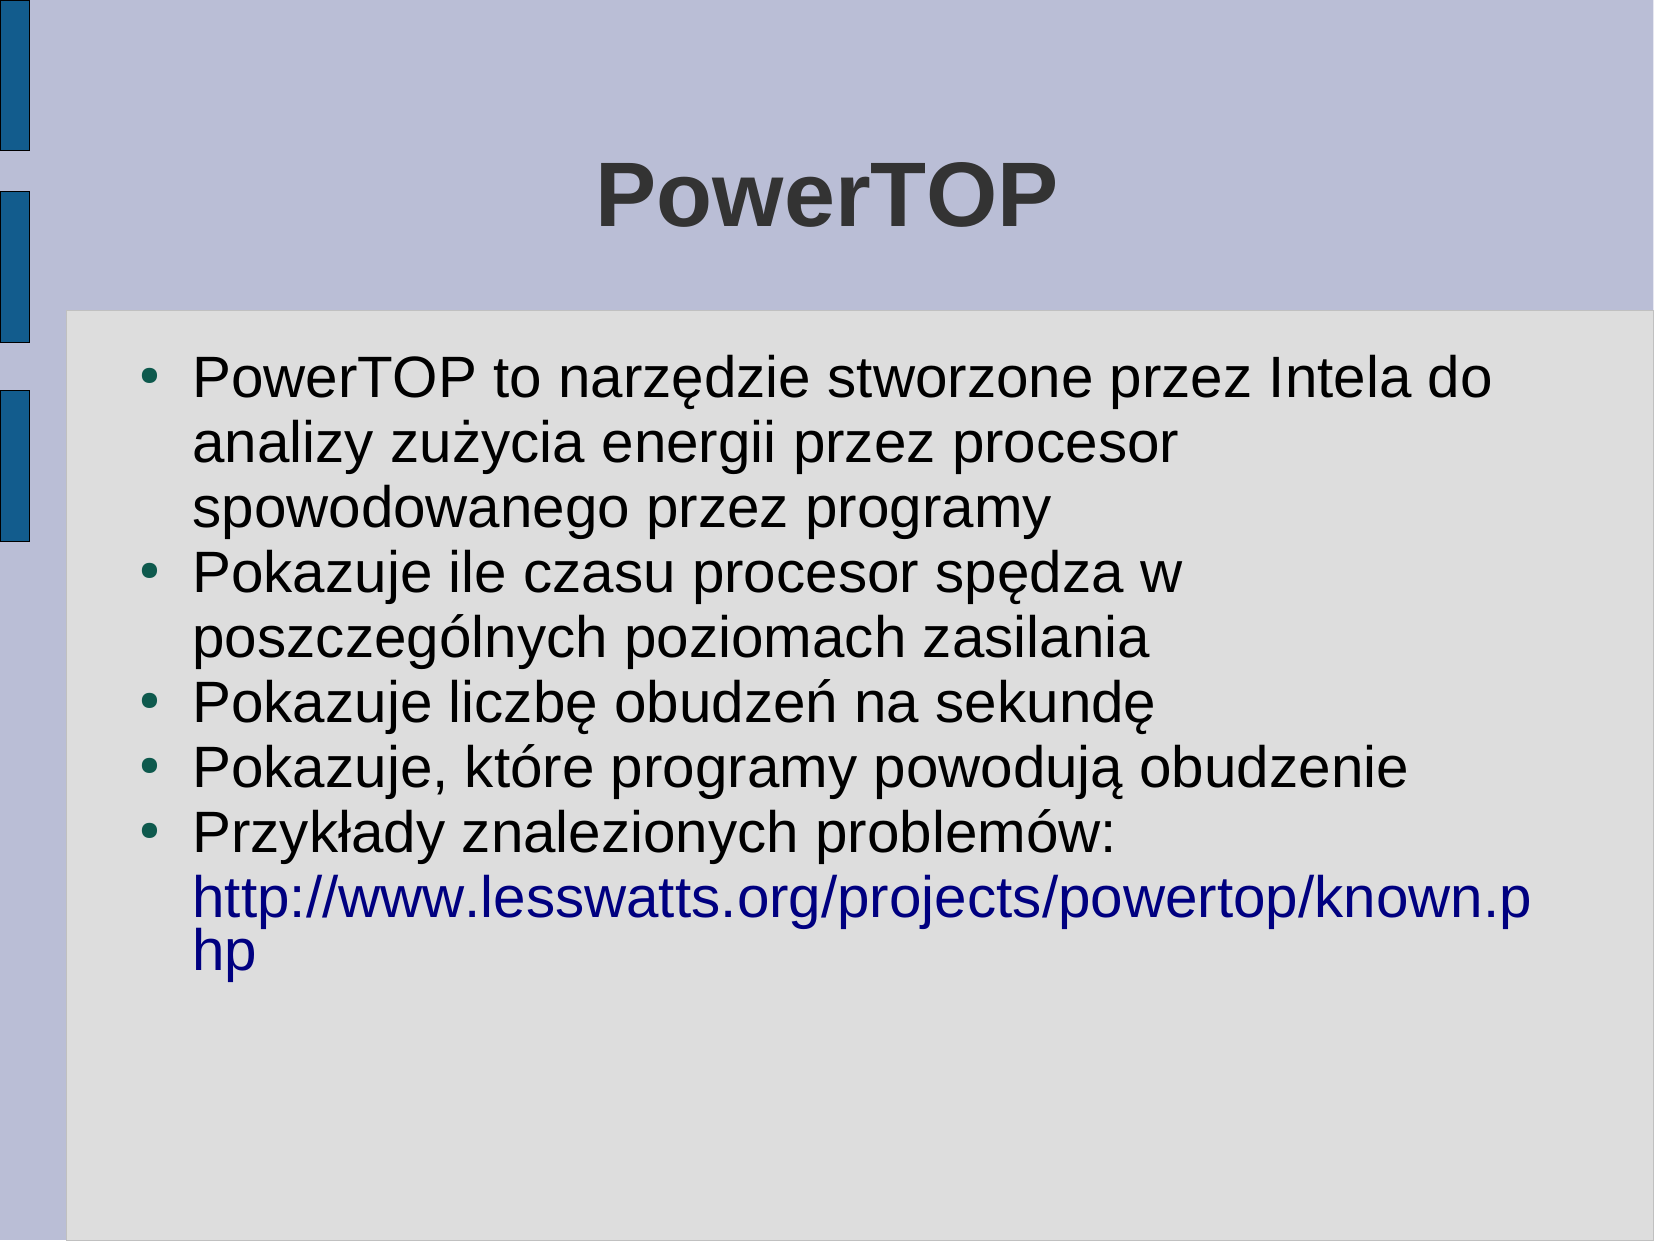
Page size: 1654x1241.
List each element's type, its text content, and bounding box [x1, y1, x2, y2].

title PowerTOP [121, 91, 1534, 299]
list PowerTOP to narzędzie stworzone przez Intela do analizy zużycia energii przez procesor spowodowanego przez programy Pokazuje ile czasu procesor spędza w poszczególnych poziomach zasilania Pokazuje liczbę obudzeń na sekundę Pokazuje, które programy powodują obudzenie Przykłady znalezionych problemów:http://www.lesswatts.org/projects/powertop/known.php [121, 344, 1534, 1127]
